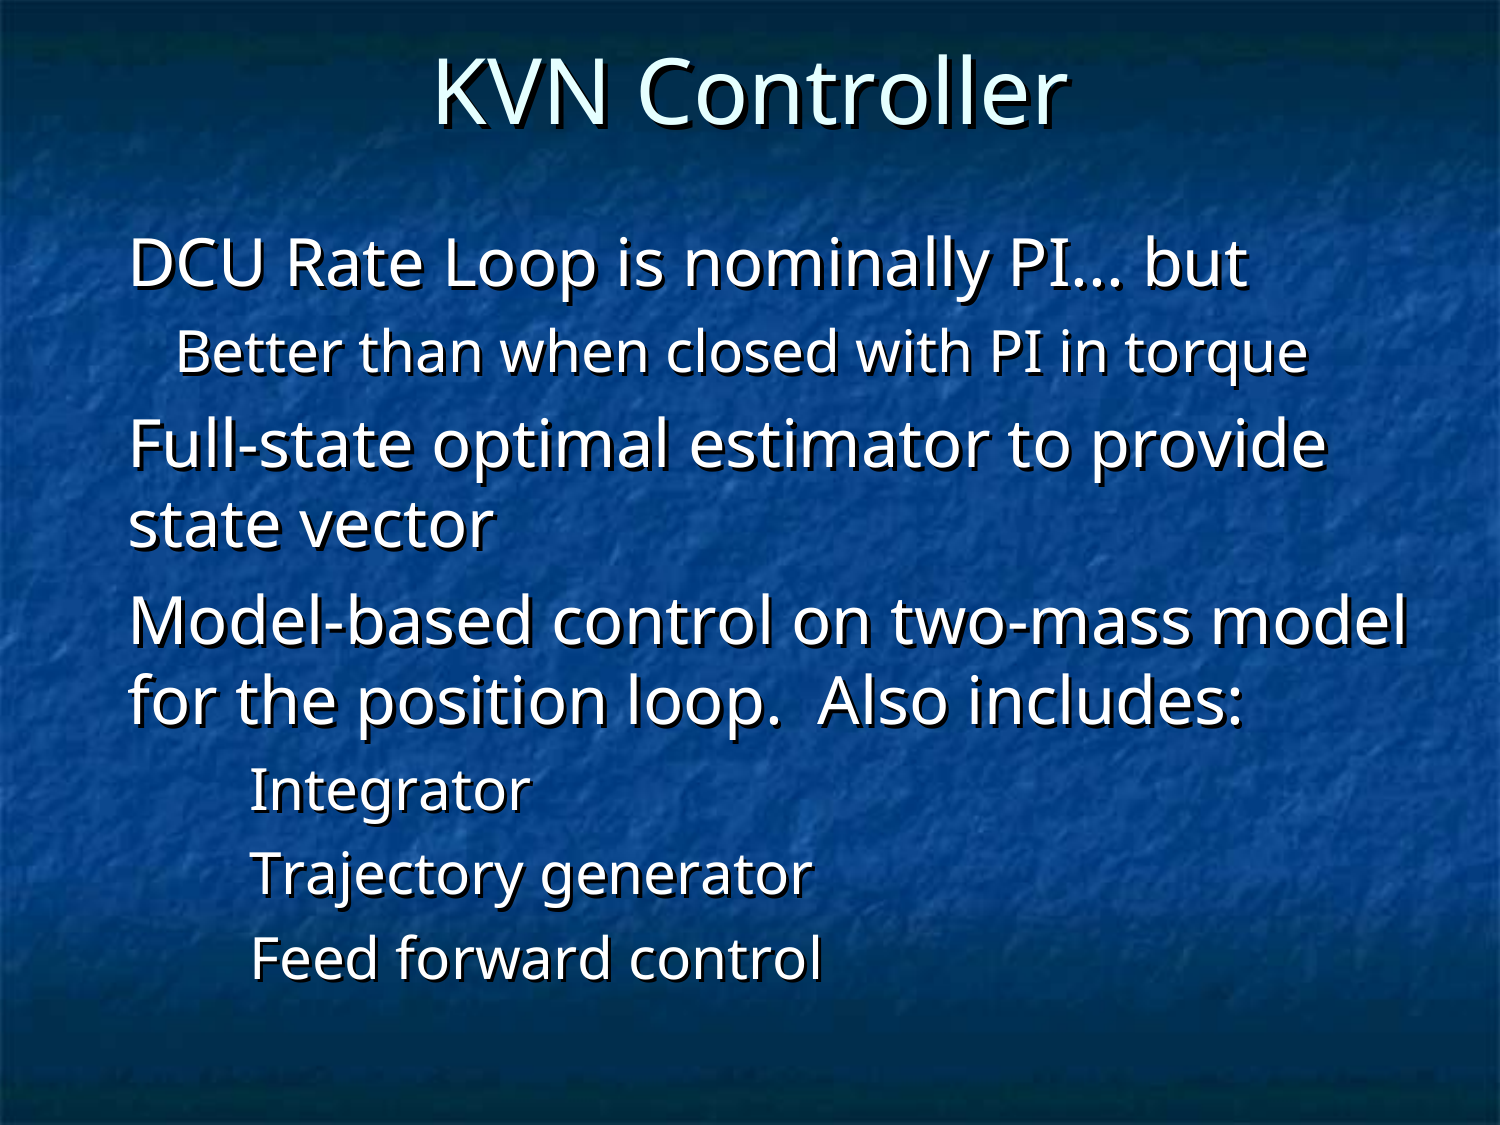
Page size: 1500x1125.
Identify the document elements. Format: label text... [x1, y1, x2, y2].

picture [0, 0, 1500, 1125]
title KVN Controller [75, 0, 1426, 176]
list DCU Rate Loop is nominally PI... but Better than when closed with PI in torque Full-state optimal estimator to provide state vector Model-based control on two-mass model for the position loop. Also includes: Integrator Trajectory generator Feed forward control [75, 212, 1426, 1000]
